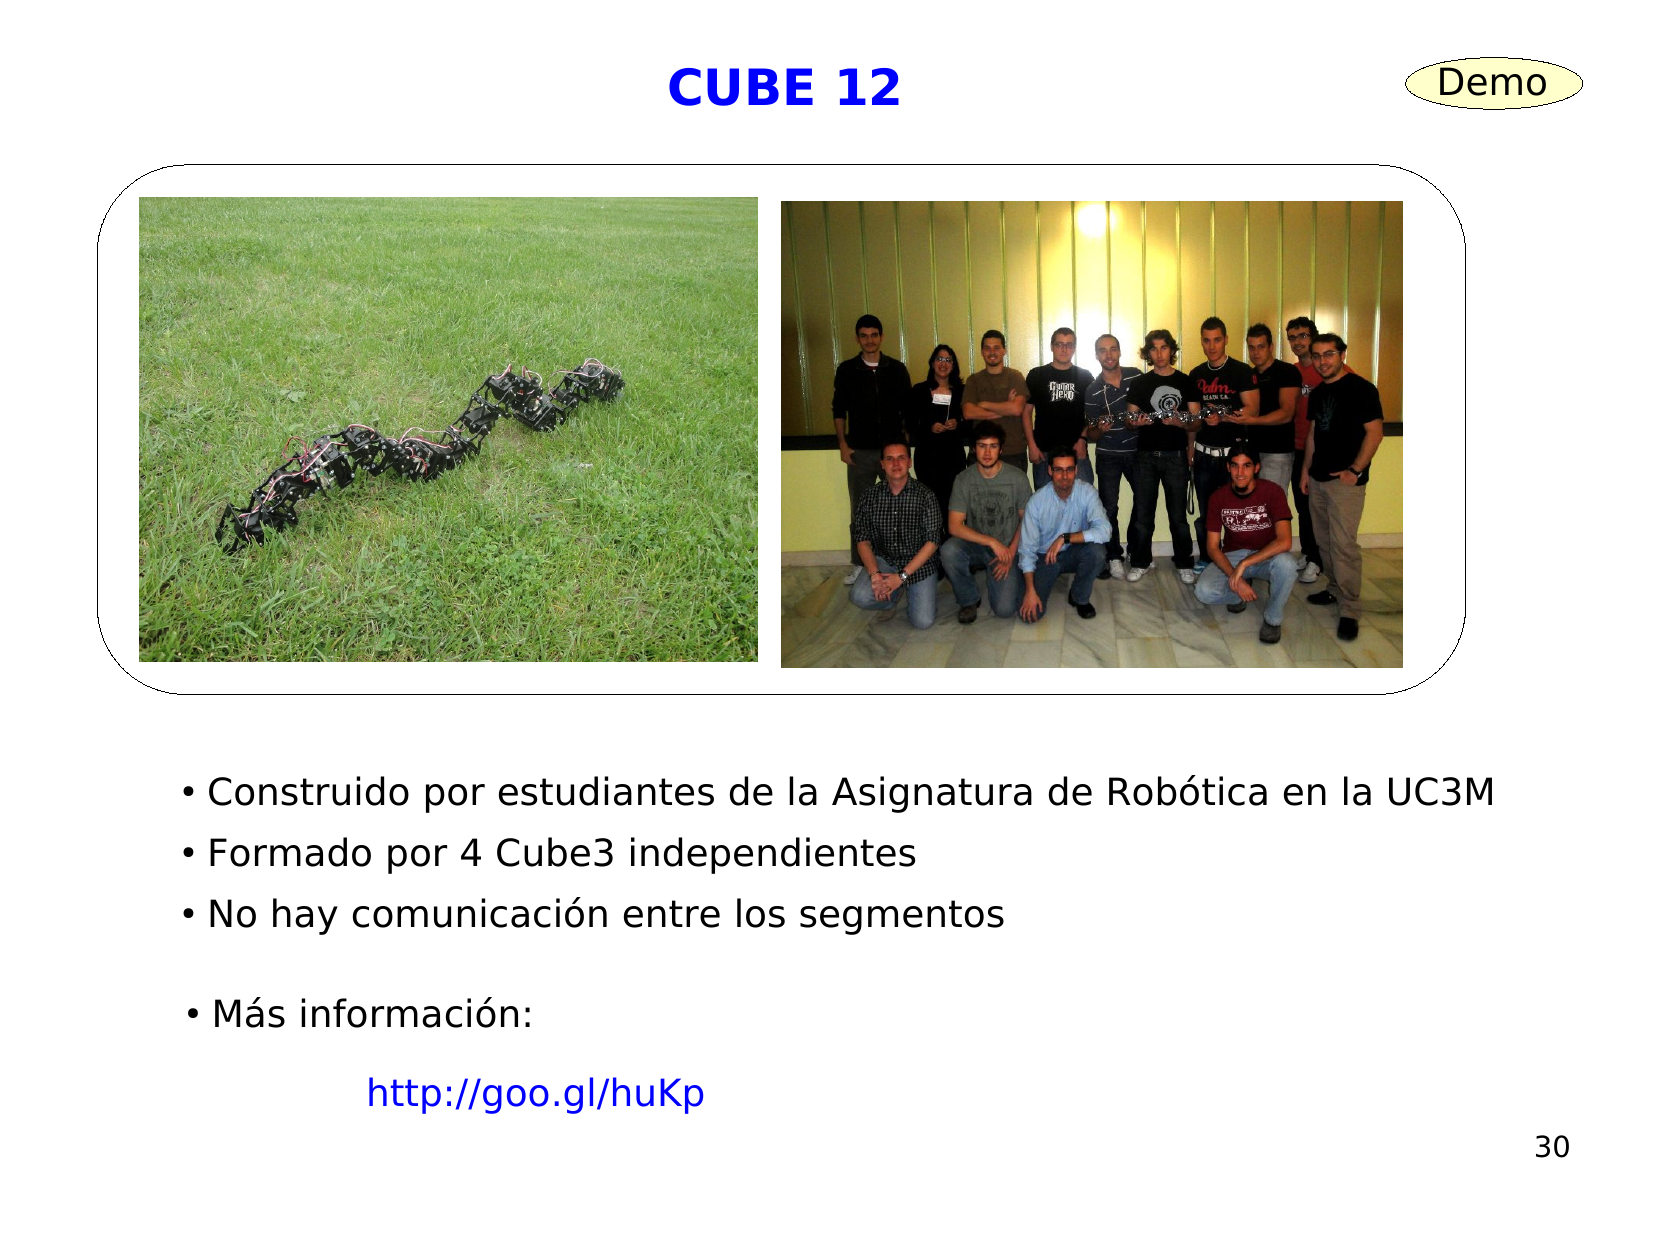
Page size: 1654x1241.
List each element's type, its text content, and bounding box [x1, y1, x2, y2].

text_box CUBE 12 [652, 51, 919, 125]
picture [781, 201, 1403, 668]
text_box Más información: [171, 985, 590, 1044]
text_box http://goo.gl/huKp [351, 1064, 721, 1123]
text_box Construido por estudiantes de la Asignatura de Robótica en la UC3M Formado por 4 Cube3 independientes No hay comunicación entre los segmentos [167, 763, 1512, 944]
text_box Demo [1421, 52, 1564, 112]
text_box [1564, 67, 1583, 100]
picture [139, 197, 758, 662]
text_box [1405, 68, 1421, 98]
